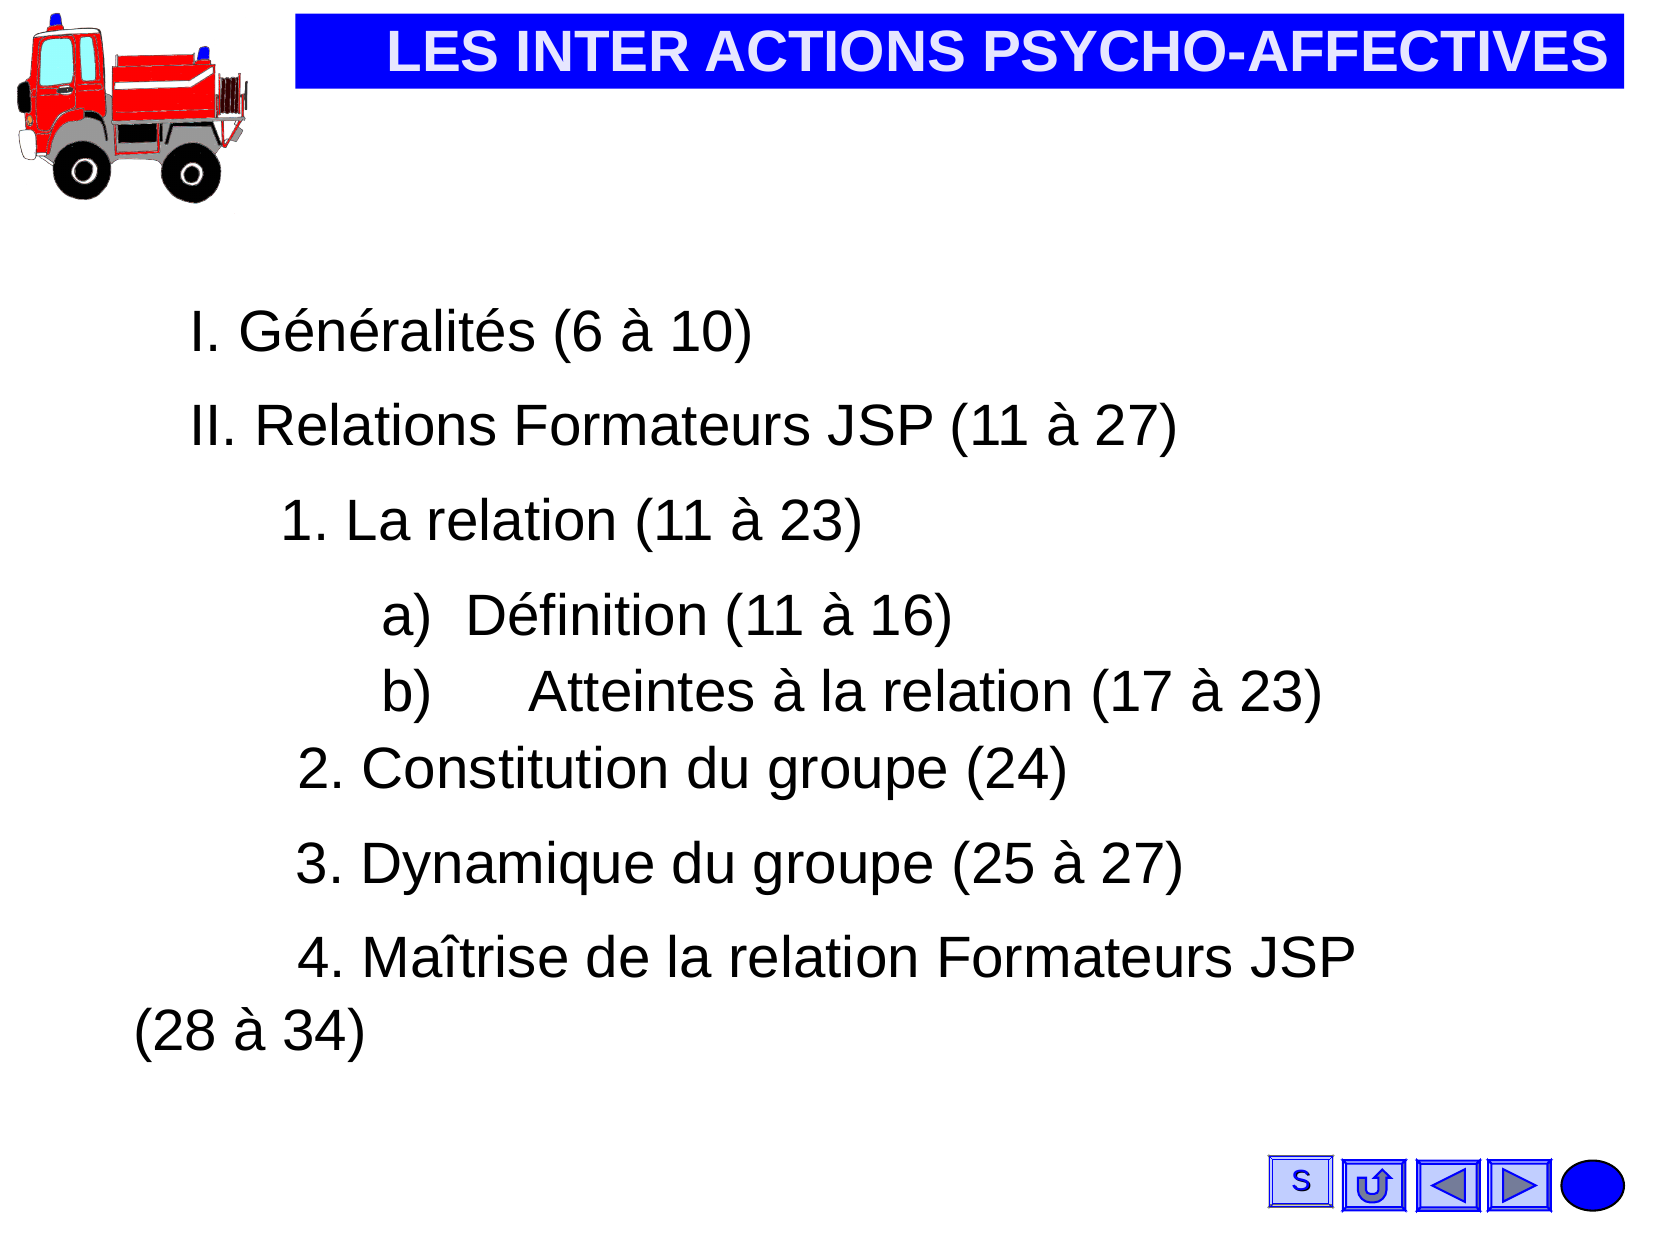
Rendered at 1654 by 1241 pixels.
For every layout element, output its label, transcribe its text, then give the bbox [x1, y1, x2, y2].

picture [8, 8, 257, 216]
text_box [1561, 1160, 1625, 1211]
text_box LES INTER ACTIONS PSYCHO-AFFECTIVES [295, 13, 1625, 89]
list I. Généralités (6 à 10) II. Relations Formateurs JSP (11 à 27) 1. La relation (11 à 23) Définition (11 à 16) Atteintes à la relation (17 à 23) 2. Constitution du groupe (24) 3. Dynamique du groupe (25 à 27) 4. Maîtrise de la relation Formateurs JSP (28 à 34) [118, 291, 1394, 1071]
